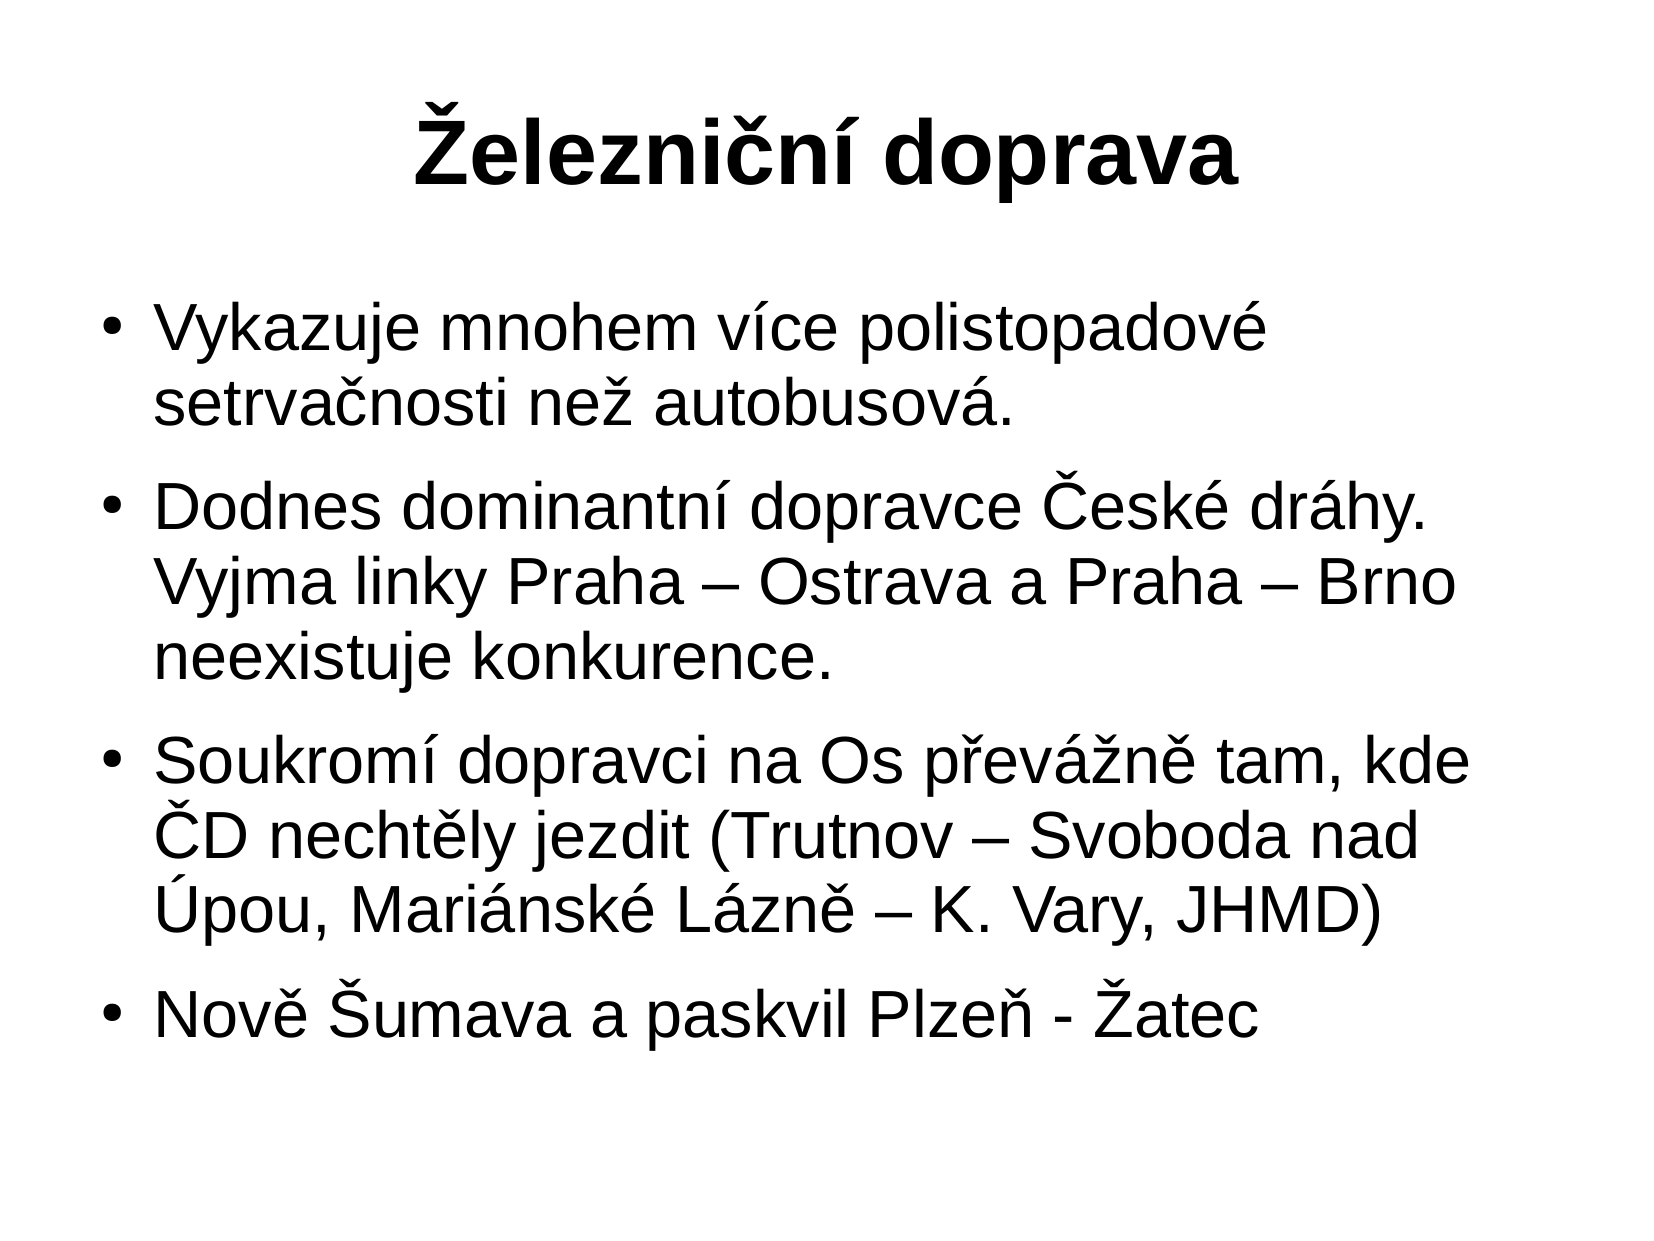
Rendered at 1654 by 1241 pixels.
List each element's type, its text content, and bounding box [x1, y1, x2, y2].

title Železniční doprava [82, 49, 1571, 257]
list Vykazuje mnohem více polistopadové setrvačnosti než autobusová. Dodnes dominantní dopravce České dráhy. Vyjma linky Praha – Ostrava a Praha – Brno neexistuje konkurence. Soukromí dopravci na Os převážně tam, kde ČD nechtěly jezdit (Trutnov – Svoboda nad Úpou, Mariánské Lázně – K. Vary, JHMD) Nově Šumava a paskvil Plzeň - Žatec [82, 290, 1571, 1109]
